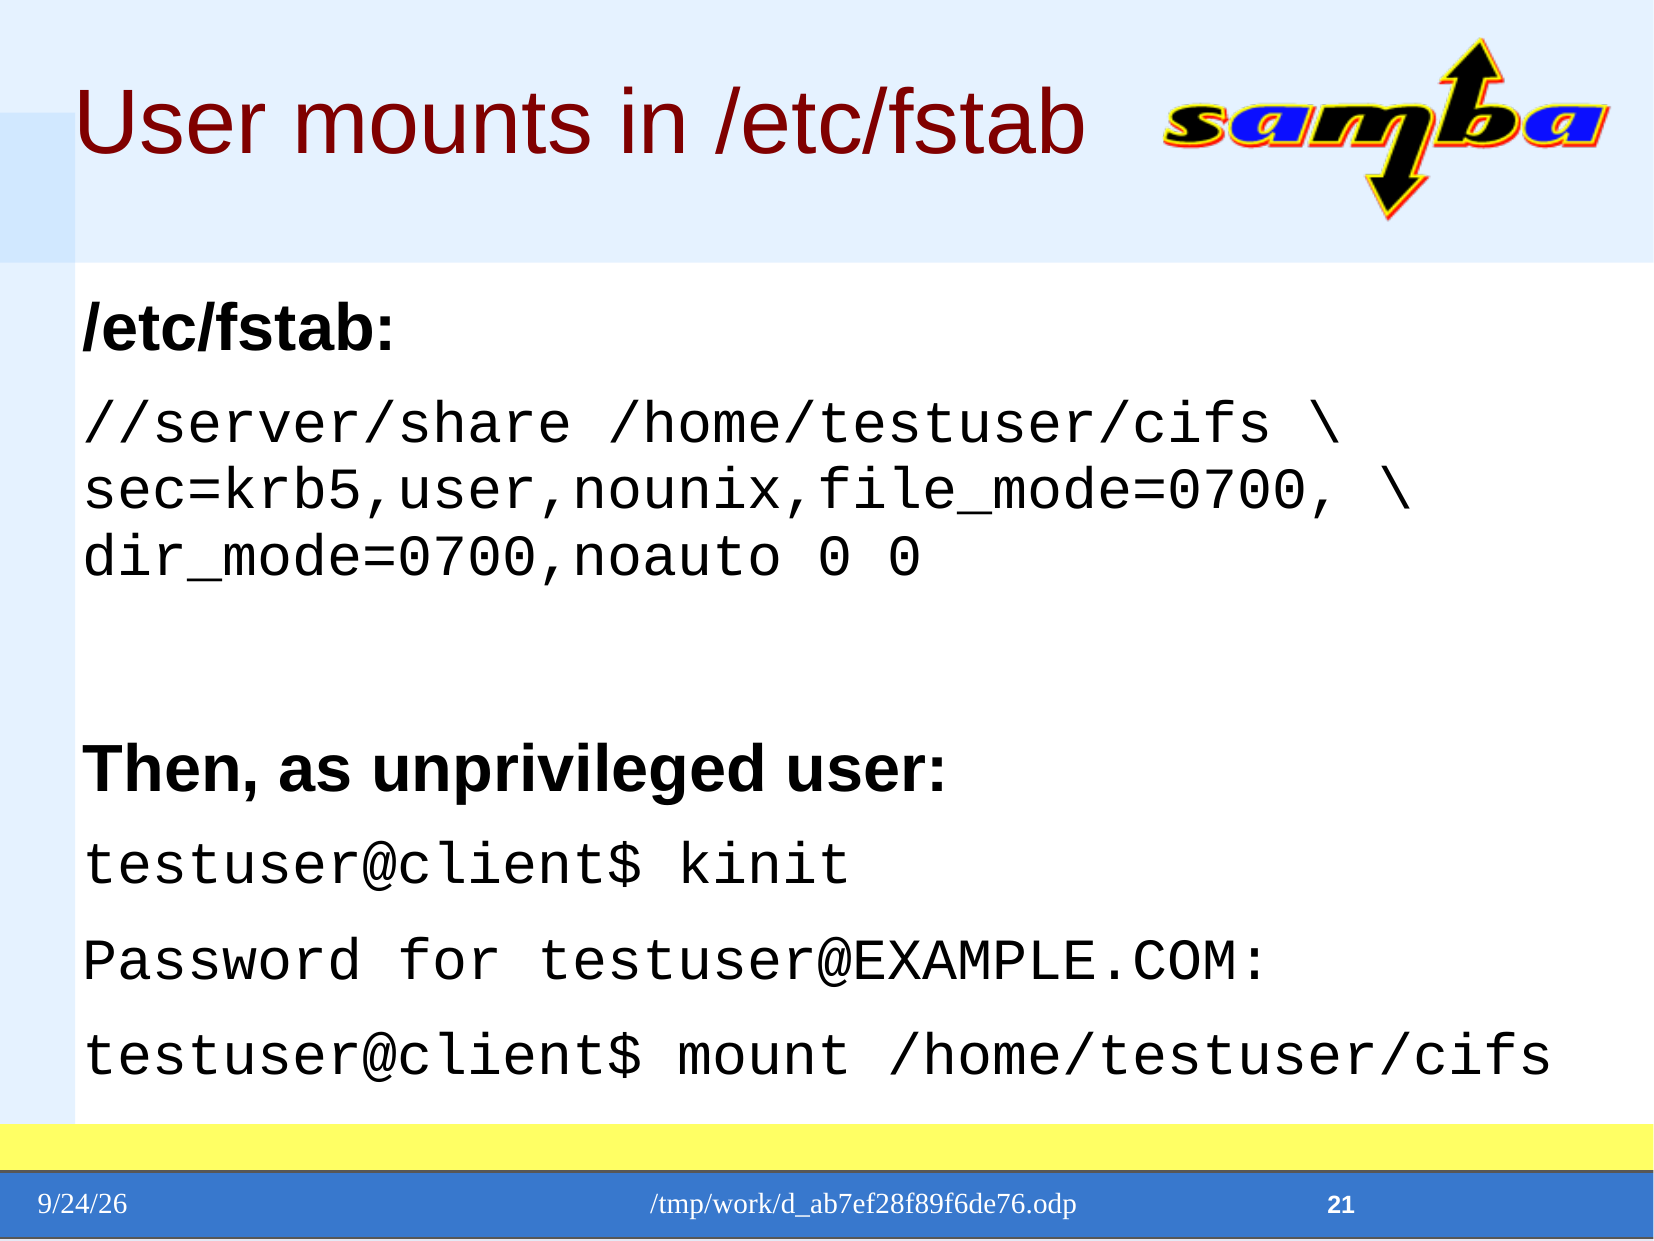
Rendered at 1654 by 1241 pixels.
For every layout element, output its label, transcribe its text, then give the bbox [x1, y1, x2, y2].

picture [0, 1124, 1654, 1241]
title User mounts in /etc/fstab [0, 7, 1163, 238]
picture [793, 1227, 799, 1238]
list /etc/fstab: //server/share /home/testuser/cifs \ sec=krb5,user,nounix,file_mode=0700, \ dir_mode=0700,noauto 0 0 Then, as unprivileged user: testuser@client$ kinit Password for testuser@EXAMPLE.COM: testuser@client$ mount /home/testuser/cifs [82, 290, 1571, 1081]
picture [1163, 37, 1613, 225]
